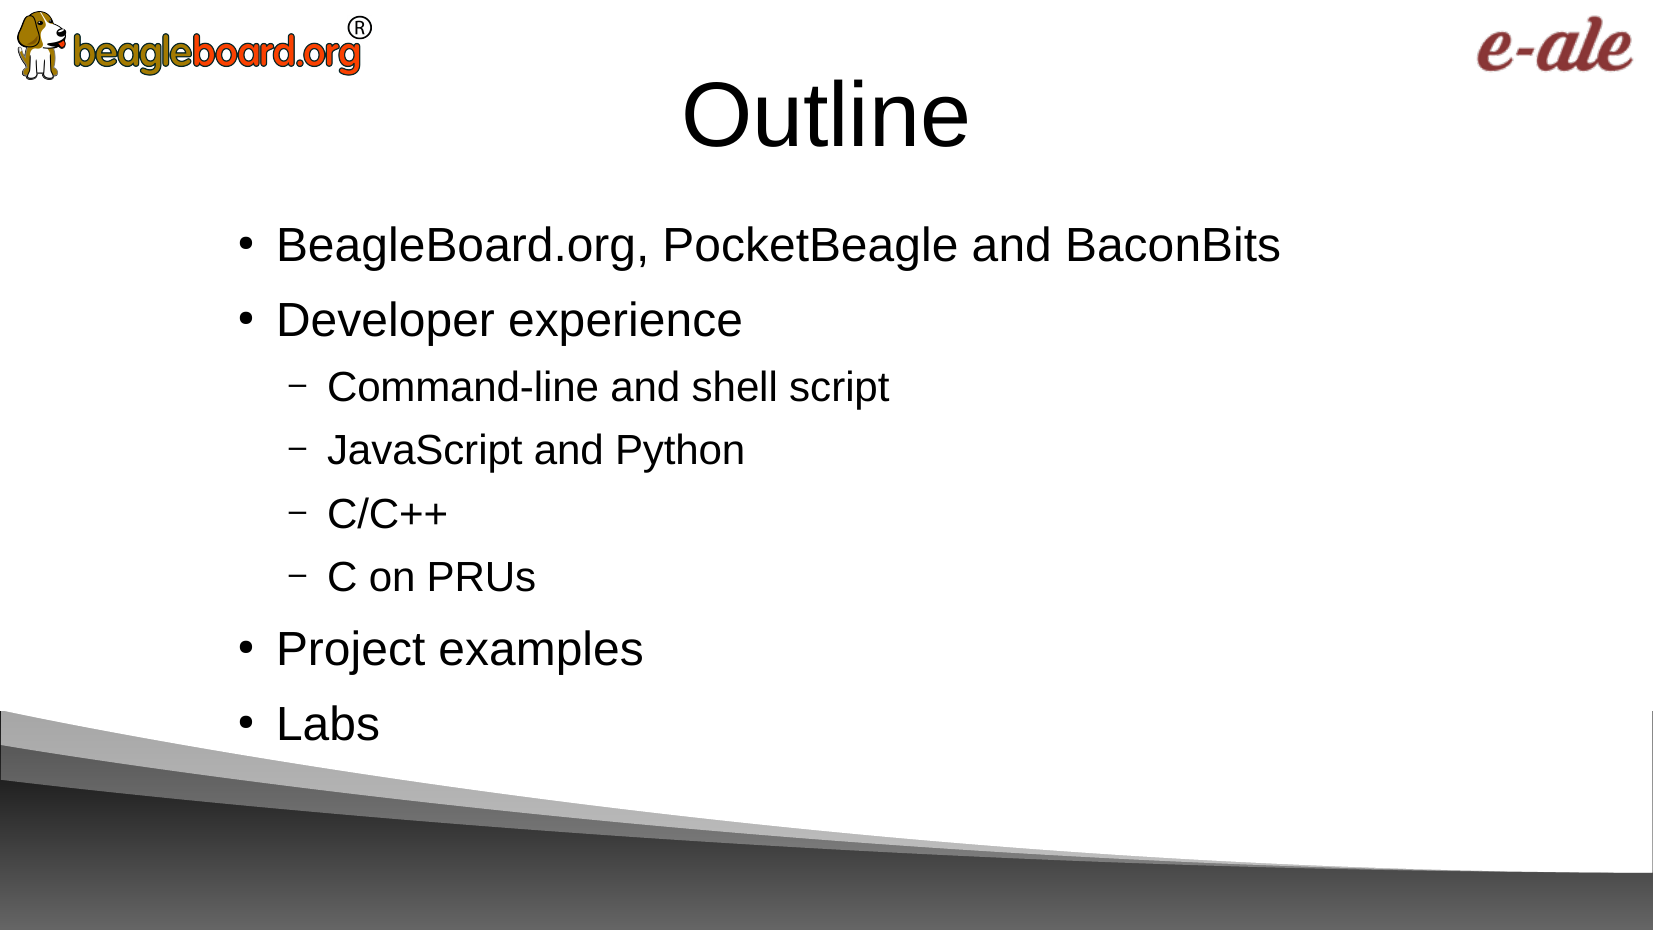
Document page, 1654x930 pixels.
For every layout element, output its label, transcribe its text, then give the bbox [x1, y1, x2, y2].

picture [1475, 14, 1636, 74]
list BeagleBoard.org, PocketBeagle and BaconBits Developer experience Command-line and shell script JavaScript and Python C/C++ C on PRUs Project examples Labs [225, 217, 1396, 757]
title Outline [82, 37, 1571, 193]
picture [17, 11, 372, 80]
